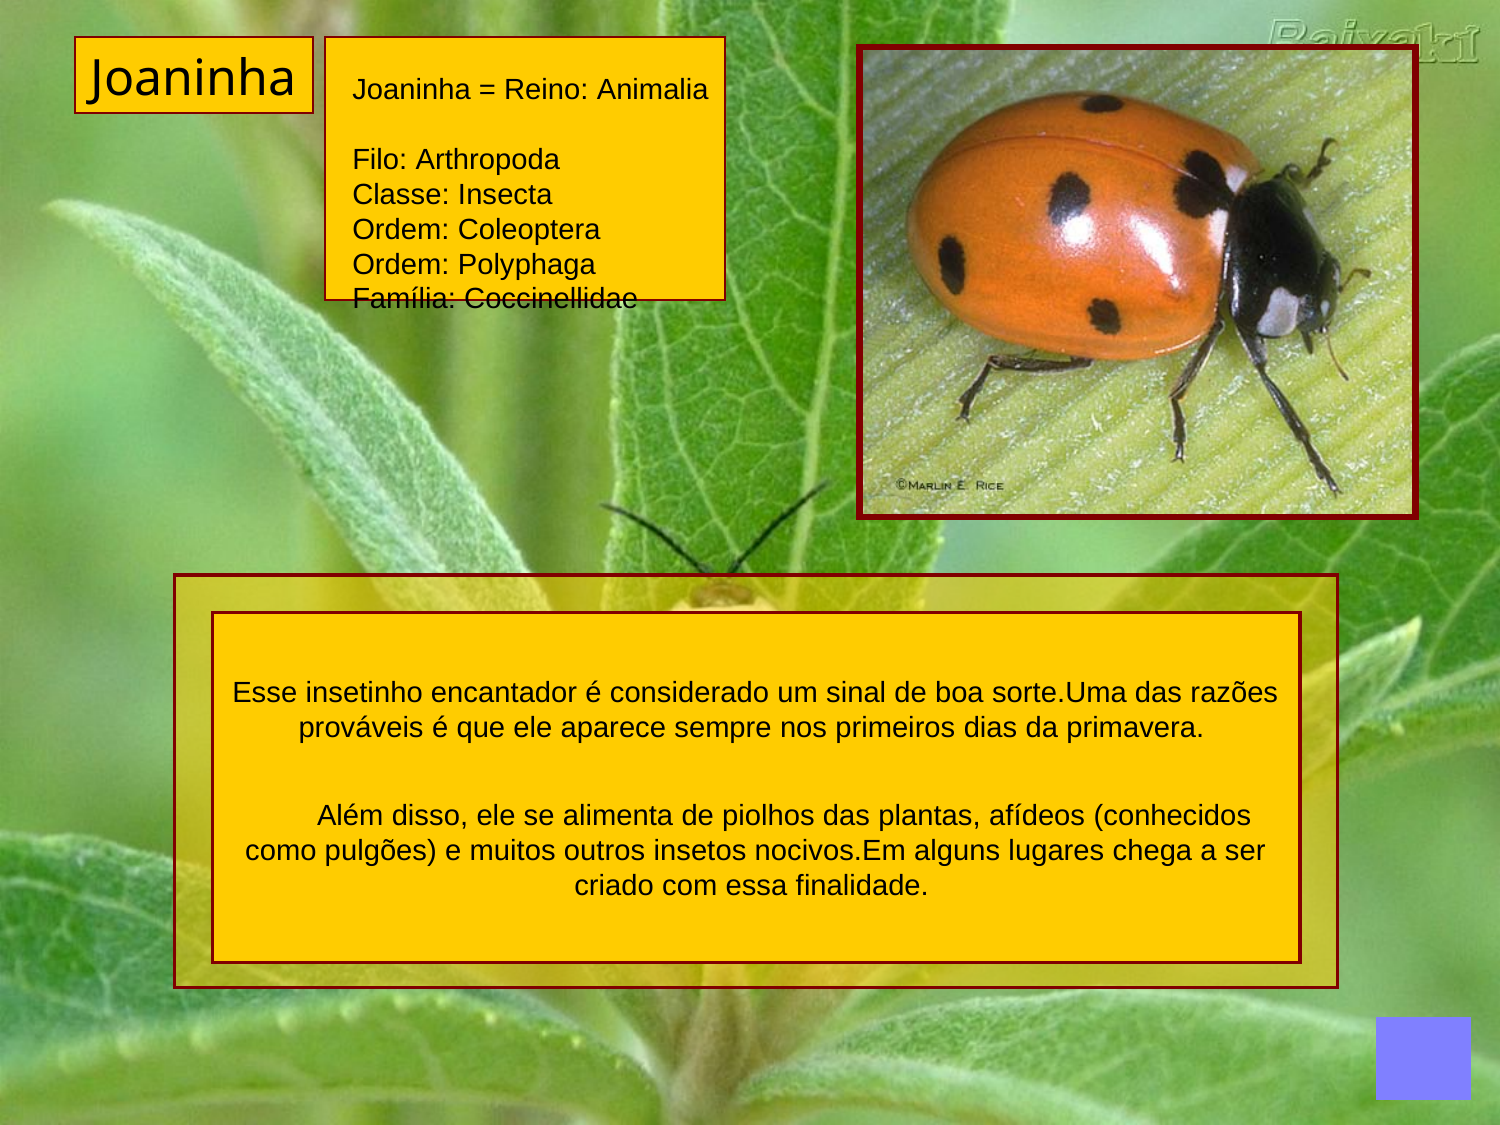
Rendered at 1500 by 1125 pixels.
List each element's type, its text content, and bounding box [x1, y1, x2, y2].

text_box Joaninha [75, 37, 313, 113]
text_box [324, 37, 726, 300]
text_box [174, 574, 1338, 988]
picture [0, 0, 1500, 1125]
text_box Joaninha = Reino: Animalia Filo: Arthropoda Classe: Insecta Ordem: Coleoptera Ordem: Polyphaga Família: Coccinellidae [337, 62, 726, 323]
text_box Esse insetinho encantador é considerado um sinal de boa sorte.Uma das razões prováveis é que ele aparece sempre nos primeiros dias da primavera. Além disso, ele se alimenta de piolhos das plantas, afídeos (conhecidos como pulgões) e muitos outros insetos nocivos.Em alguns lugares chega a ser criado com essa finalidade. [212, 612, 1300, 963]
